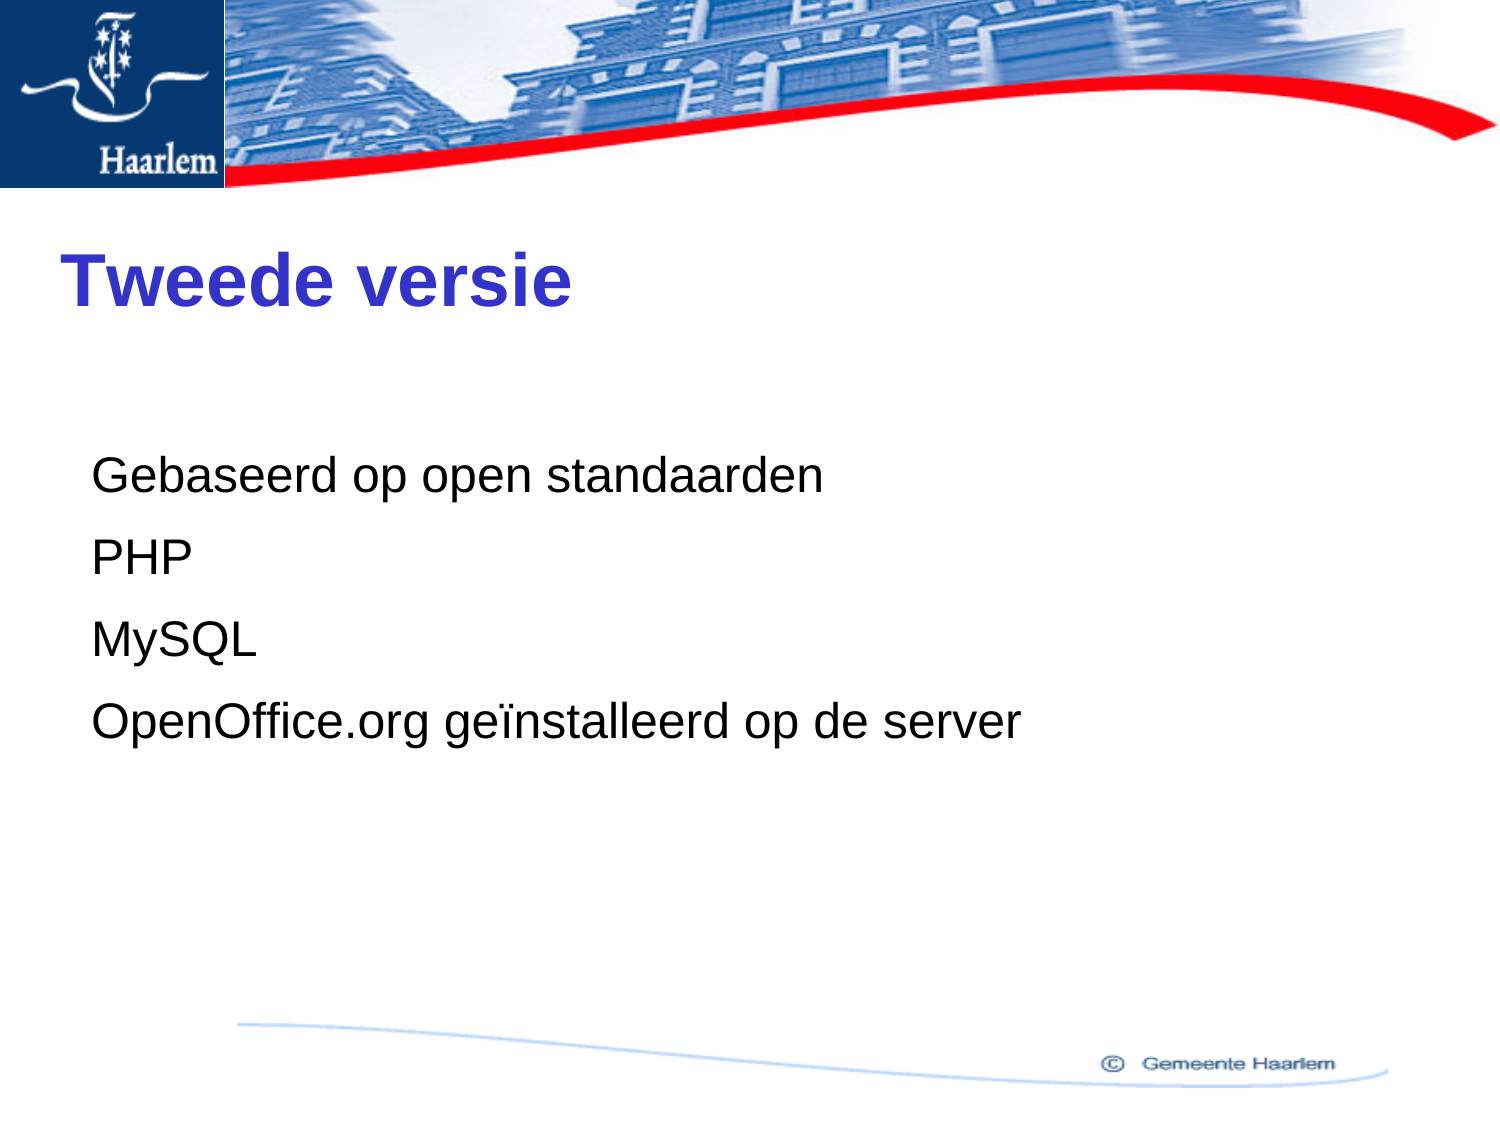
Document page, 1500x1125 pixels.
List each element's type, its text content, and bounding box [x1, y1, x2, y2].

picture [0, 0, 224, 188]
picture [237, 1017, 1388, 1088]
text_box Gebaseerd op open standaarden PHP MySQL OpenOffice.org geїnstalleerd op de server [62, 442, 1413, 757]
text_box Tweede versie [45, 236, 1388, 330]
picture [225, 0, 1500, 188]
